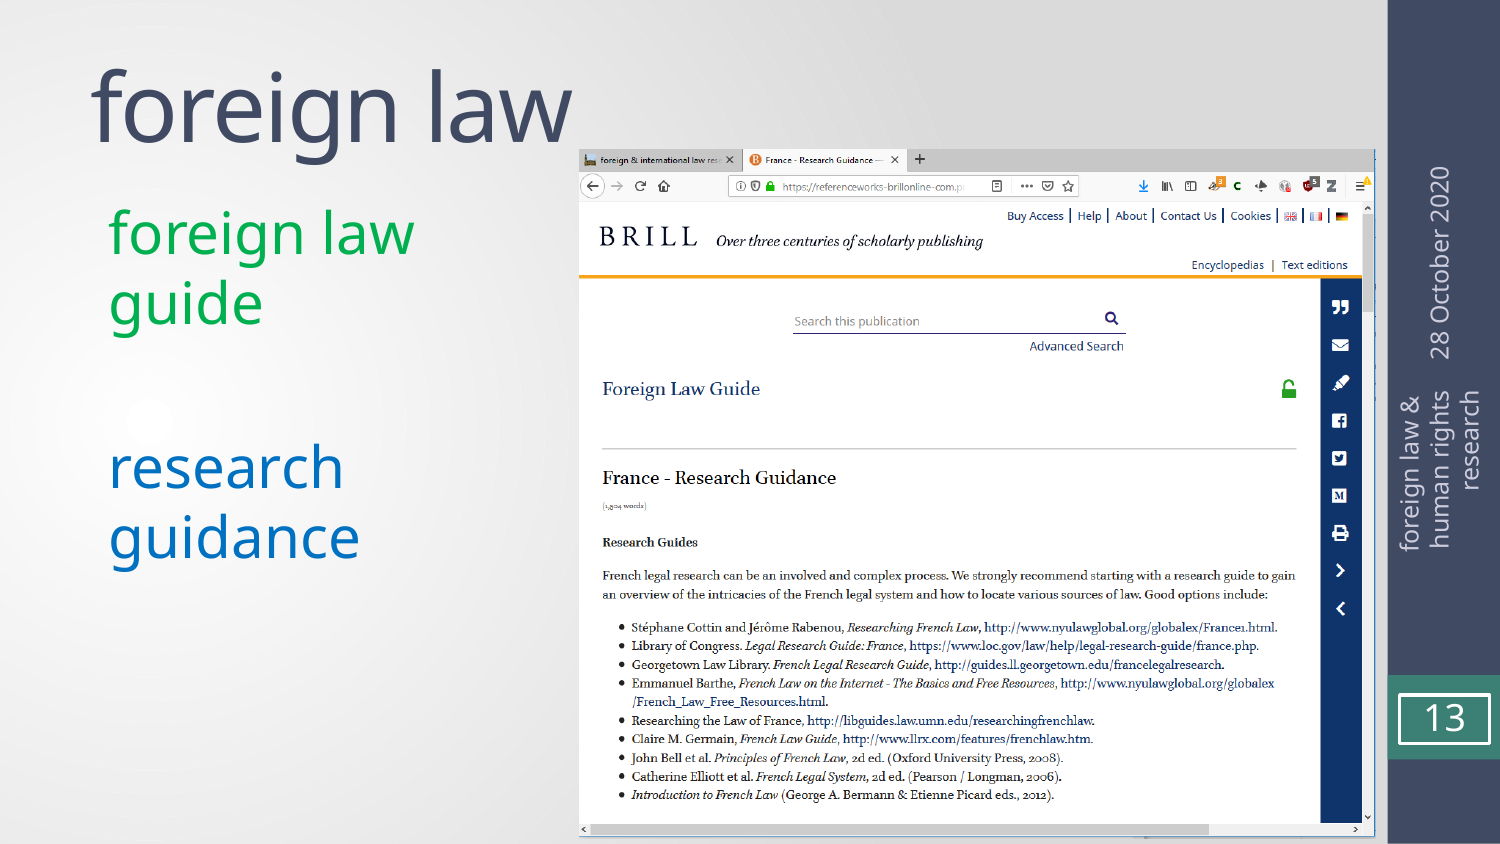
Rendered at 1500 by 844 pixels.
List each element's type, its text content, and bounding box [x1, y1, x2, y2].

slide_number 28 October 2020 [1408, 75, 1469, 375]
footer foreign law & human rights research [1408, 375, 1469, 667]
picture [579, 149, 1376, 839]
slide_number <number> [1399, 695, 1490, 744]
title foreign law [75, 33, 1325, 175]
list foreign law guide research guidance [75, 188, 675, 754]
